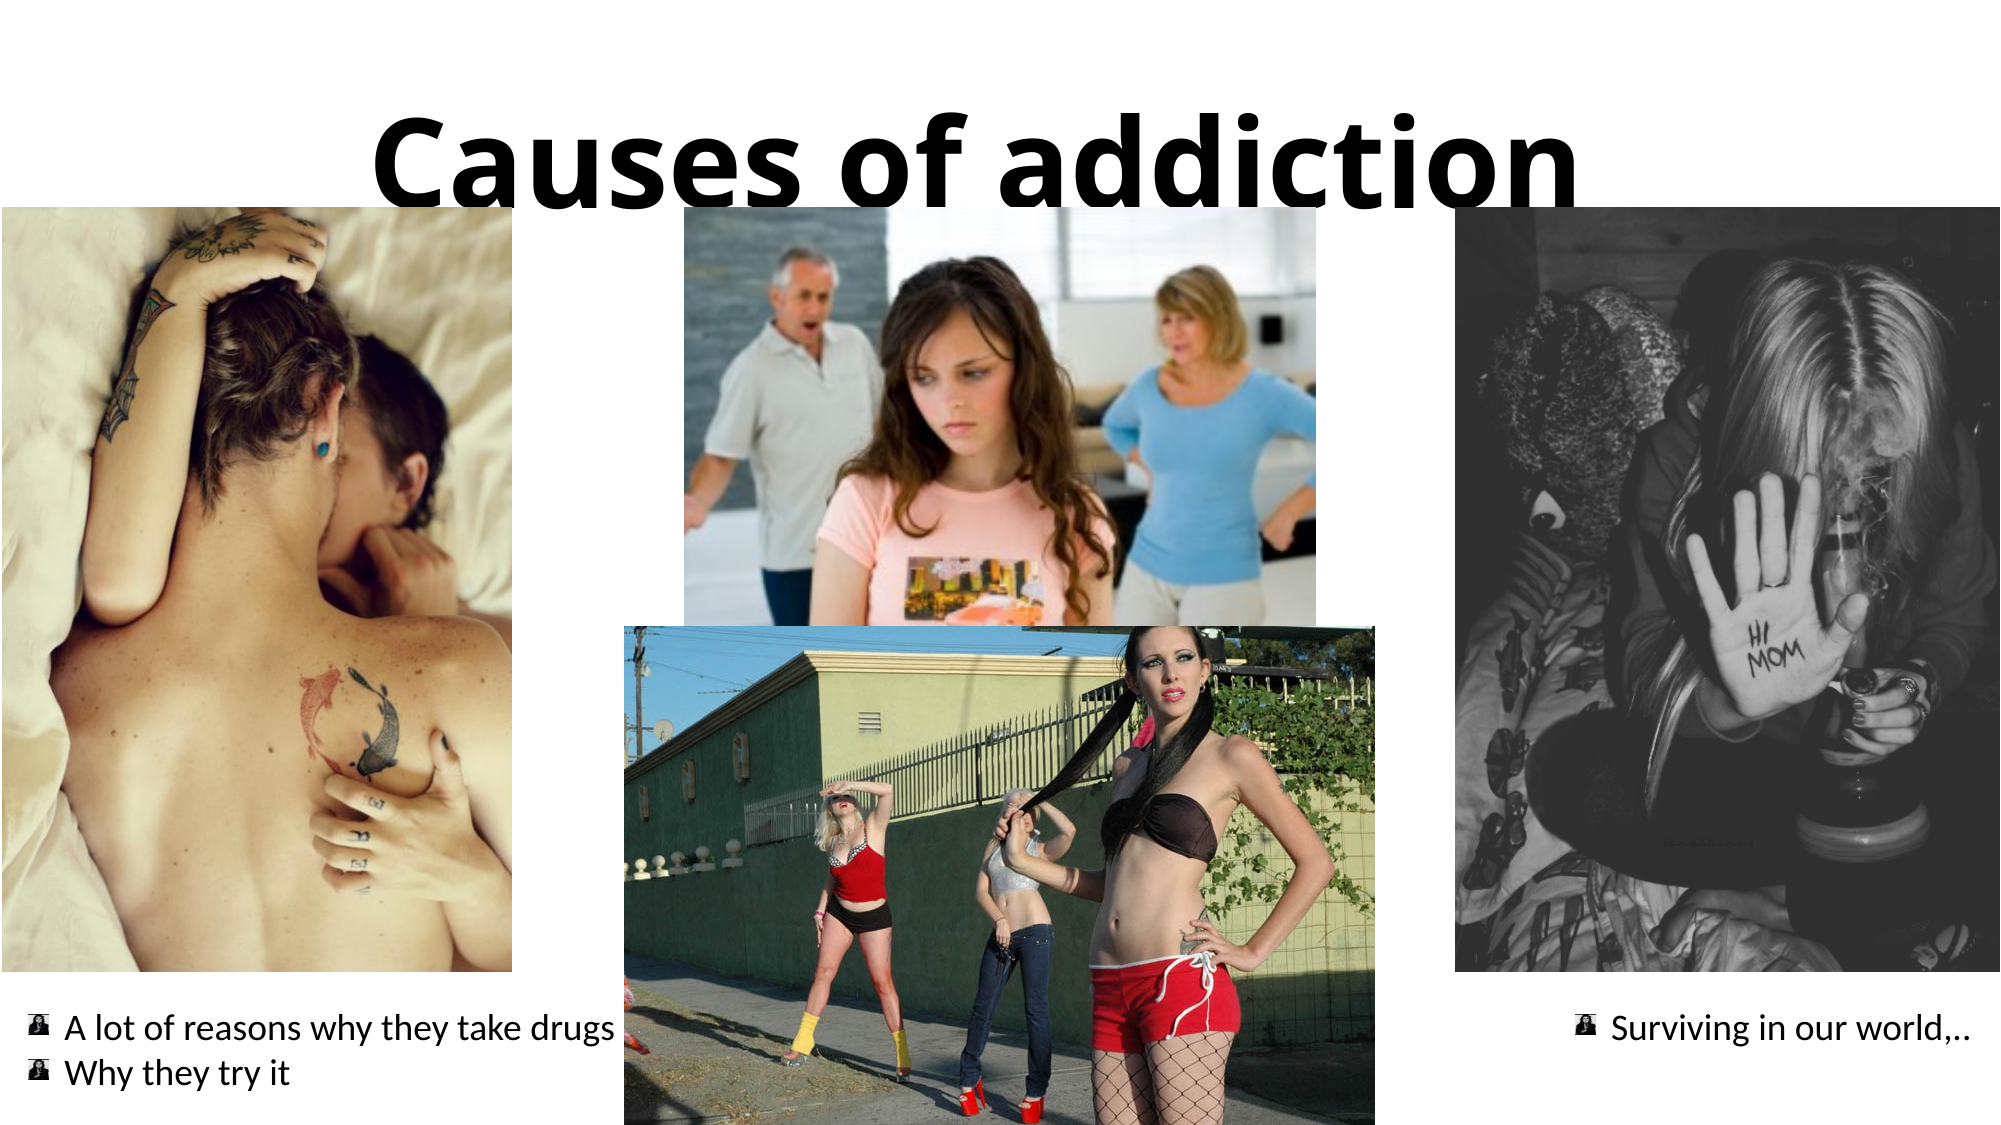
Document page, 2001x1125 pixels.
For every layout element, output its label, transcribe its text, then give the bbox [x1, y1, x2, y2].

title Causes of addiction [114, 59, 1840, 278]
picture [28, 1059, 49, 1080]
picture [1575, 1014, 1596, 1035]
text_box A lot of reasons why they take drugs Why they try it [14, 995, 631, 1100]
picture [2, 207, 512, 972]
picture [624, 207, 1375, 1125]
text_box Surviving in our world,.. [1560, 995, 1987, 1055]
picture [28, 1014, 49, 1035]
picture [1455, 207, 2000, 972]
